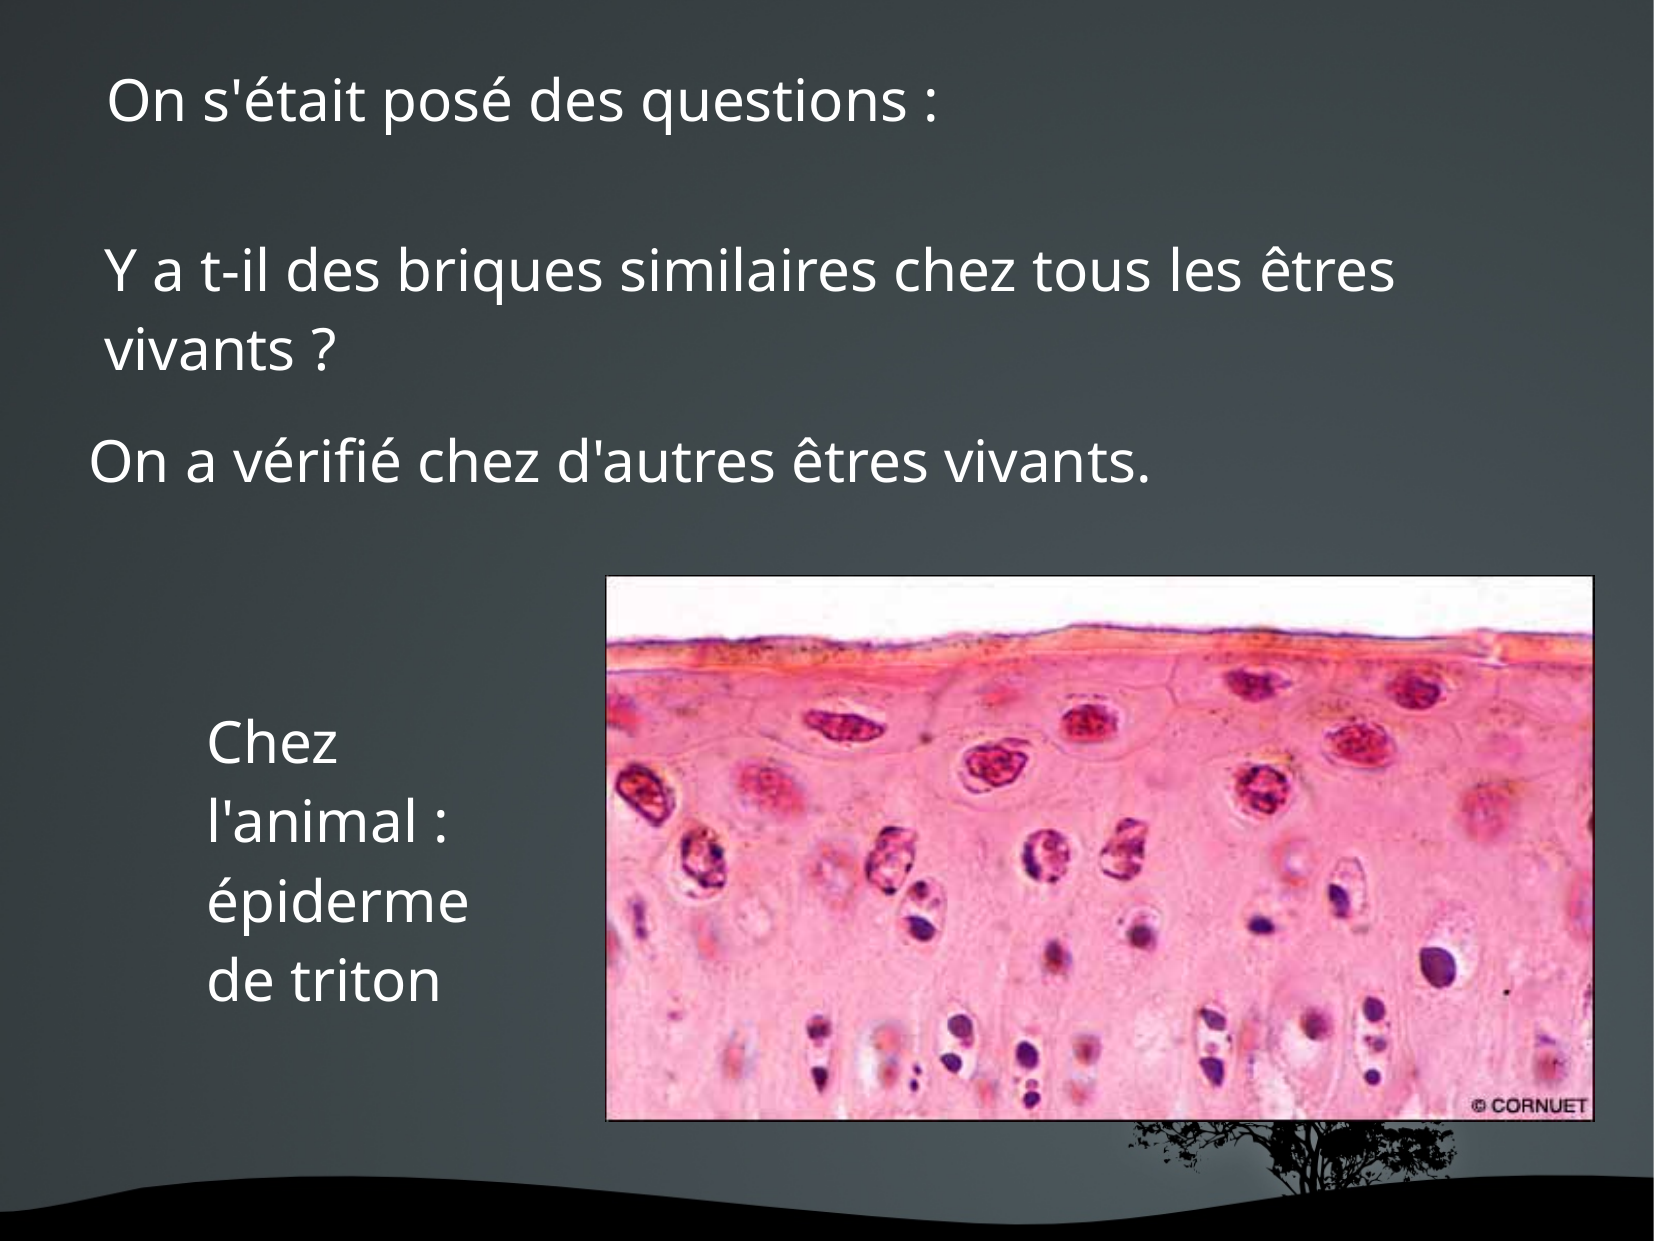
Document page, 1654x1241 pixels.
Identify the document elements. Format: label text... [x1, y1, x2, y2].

picture [0, 0, 1654, 1241]
text_box Chez l'animal : épiderme de triton [191, 693, 547, 1035]
text_box On a vérifié chez d'autres êtres vivants. [73, 413, 1595, 510]
text_box Y a t-il des briques similaires chez tous les êtres vivants ? [89, 221, 1610, 400]
list On s'était posé des questions : [88, 59, 1595, 148]
